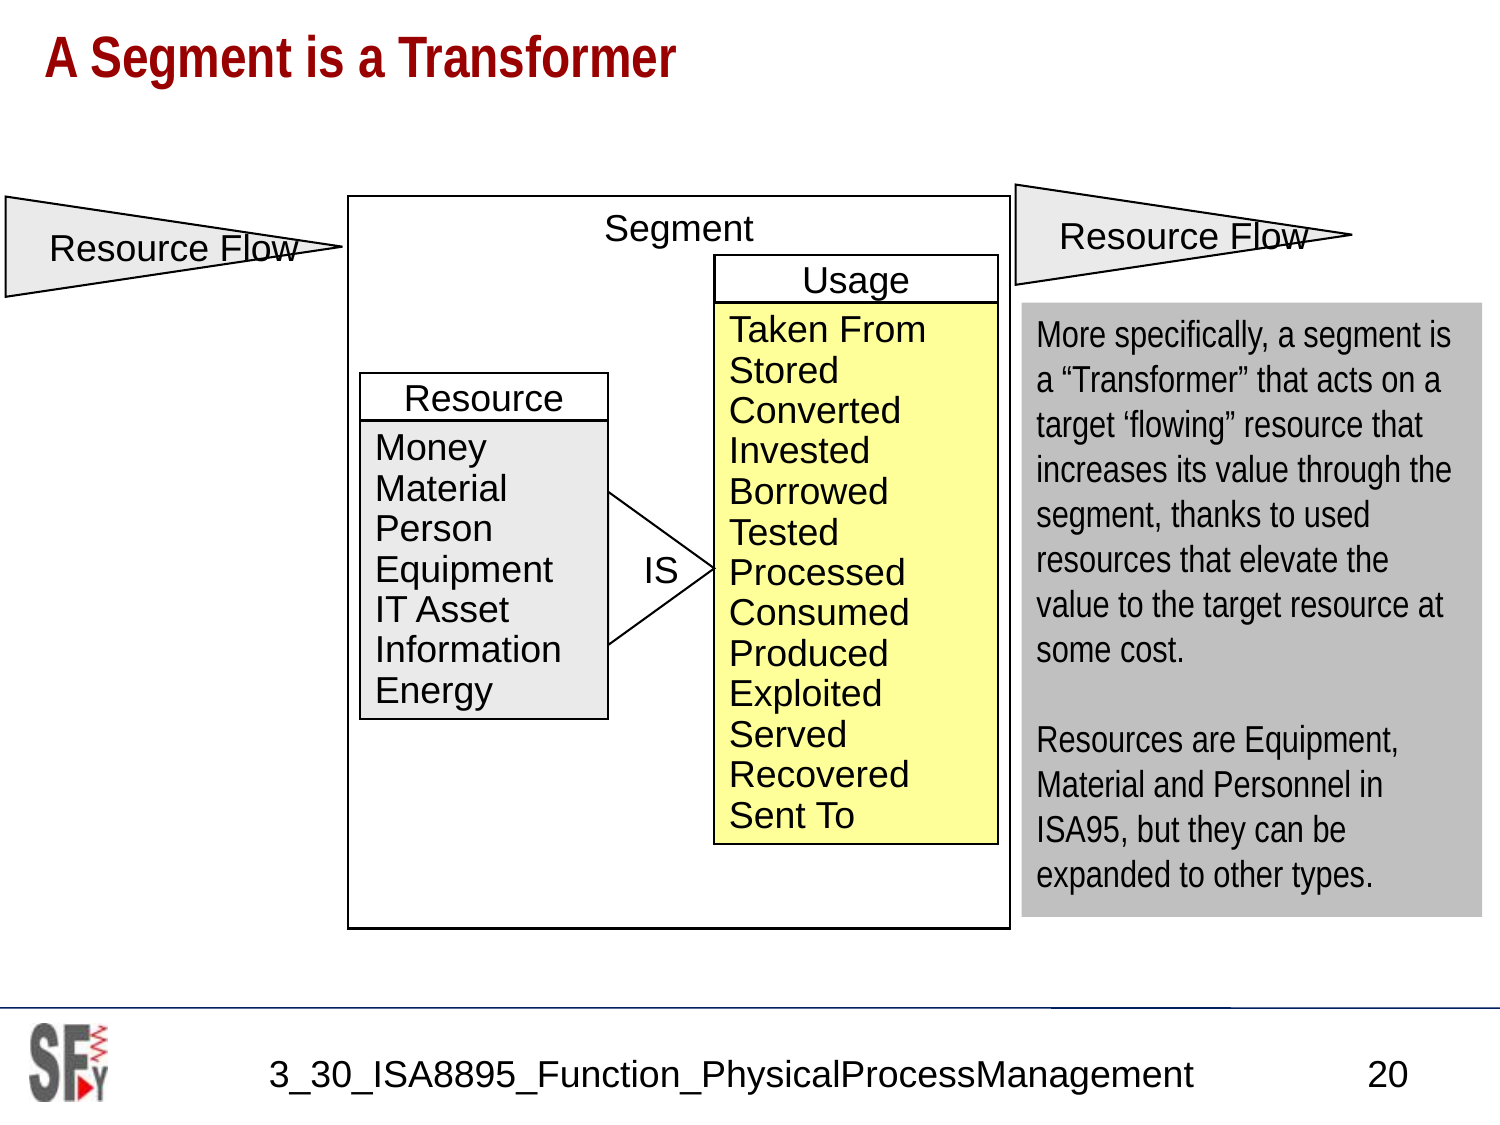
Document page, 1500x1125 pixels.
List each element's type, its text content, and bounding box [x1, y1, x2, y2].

text_box Usage [714, 255, 998, 303]
text_box IS [608, 491, 715, 646]
footer 3_30_ISA8895_Function_PhysicalProcessManagement [253, 1034, 1336, 1103]
text_box Segment [348, 196, 1010, 929]
text_box Resource [360, 373, 608, 421]
text_box Resource Flow [1015, 184, 1353, 285]
text_box Resource Flow [5, 196, 343, 297]
slide_number <numéro> [1352, 1034, 1490, 1103]
text_box More specifically, a segment is a “Transformer” that acts on a target ‘flowing” resource that increases its value through the segment, thanks to used resources that elevate the value to the target resource at some cost. Resources are Equipment, Material and Personnel in ISA95, but they can be expanded to other types. [1021, 302, 1483, 917]
text_box Taken From Stored Converted Invested Borrowed Tested Processed Consumed Produced Exploited Served Recovered Sent To [714, 303, 998, 844]
picture [29, 1023, 108, 1102]
text_box Money Material Person Equipment IT Asset Information Energy [360, 421, 608, 720]
title A Segment is a Transformer [29, 12, 1471, 138]
